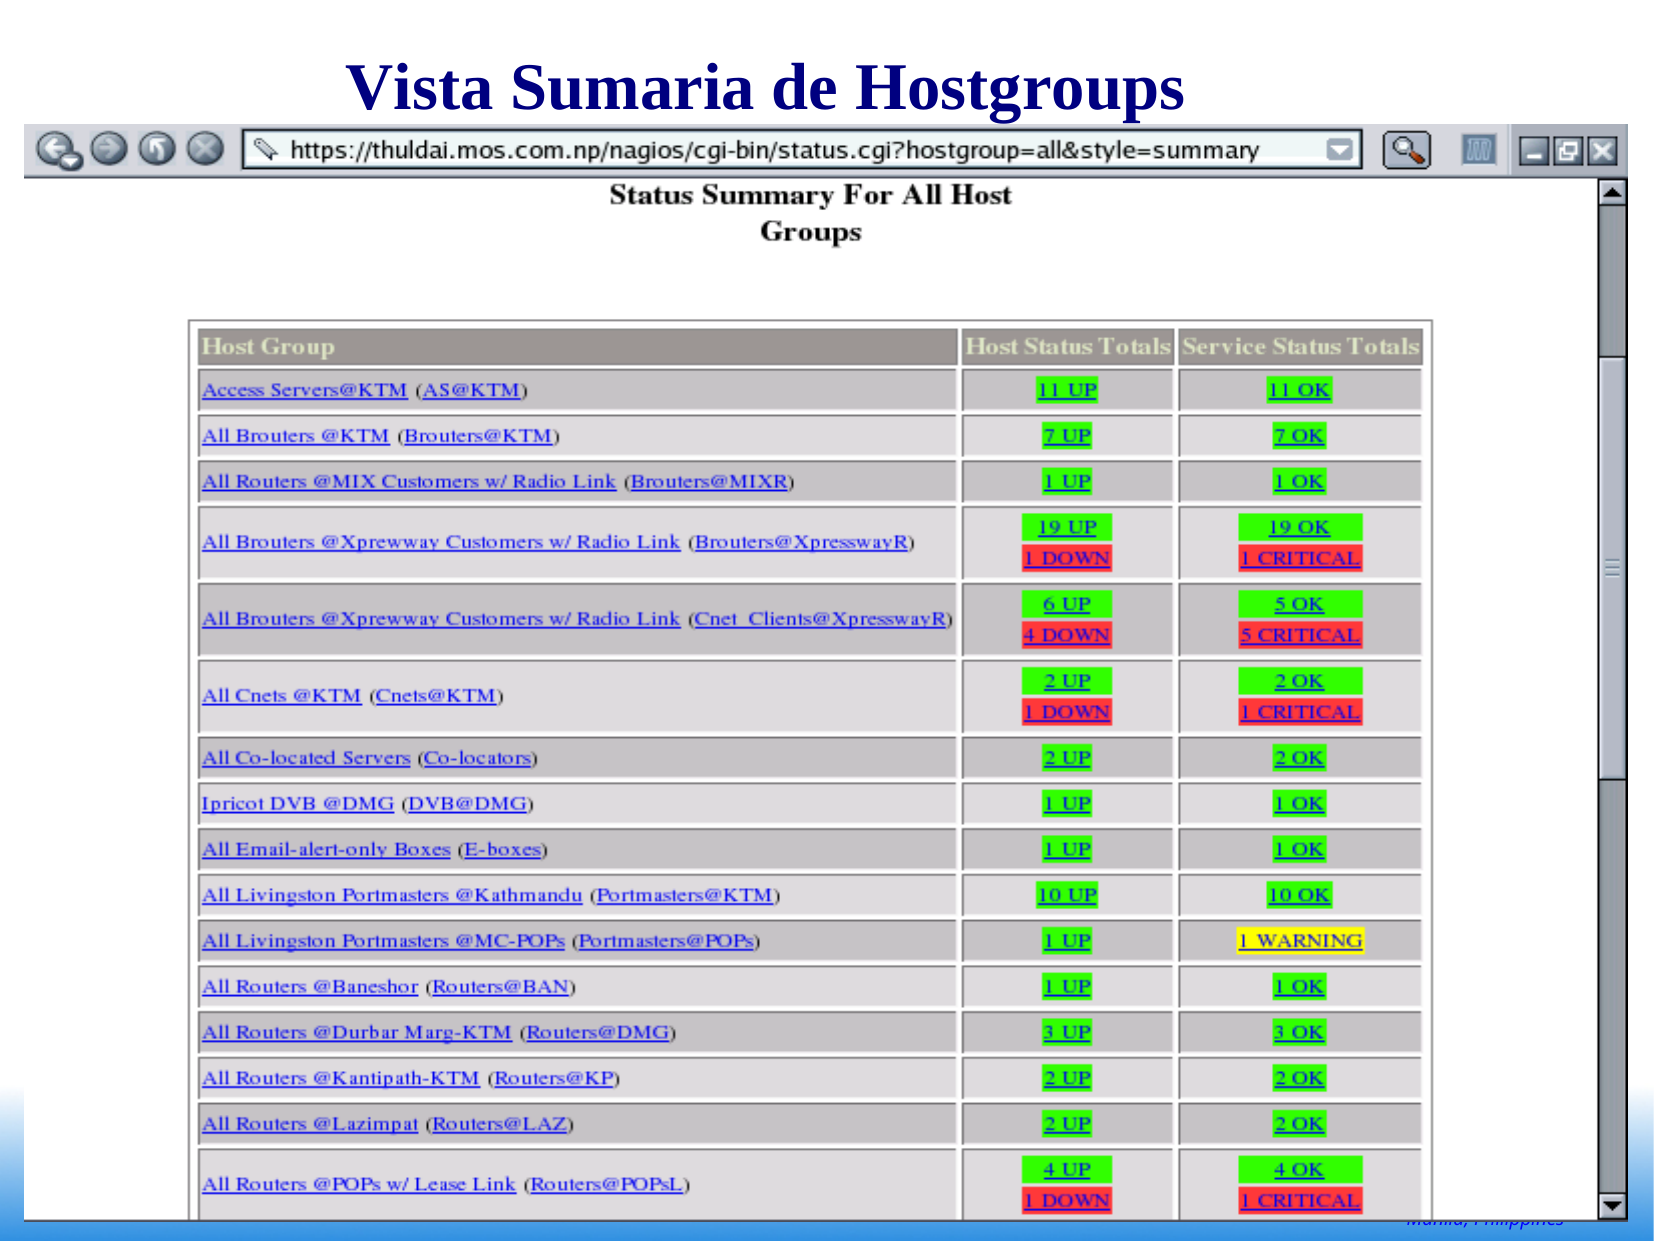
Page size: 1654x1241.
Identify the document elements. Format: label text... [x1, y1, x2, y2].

text_box Vista Sumaria de Hostgroups [128, 0, 1404, 124]
picture [0, 124, 1654, 1241]
